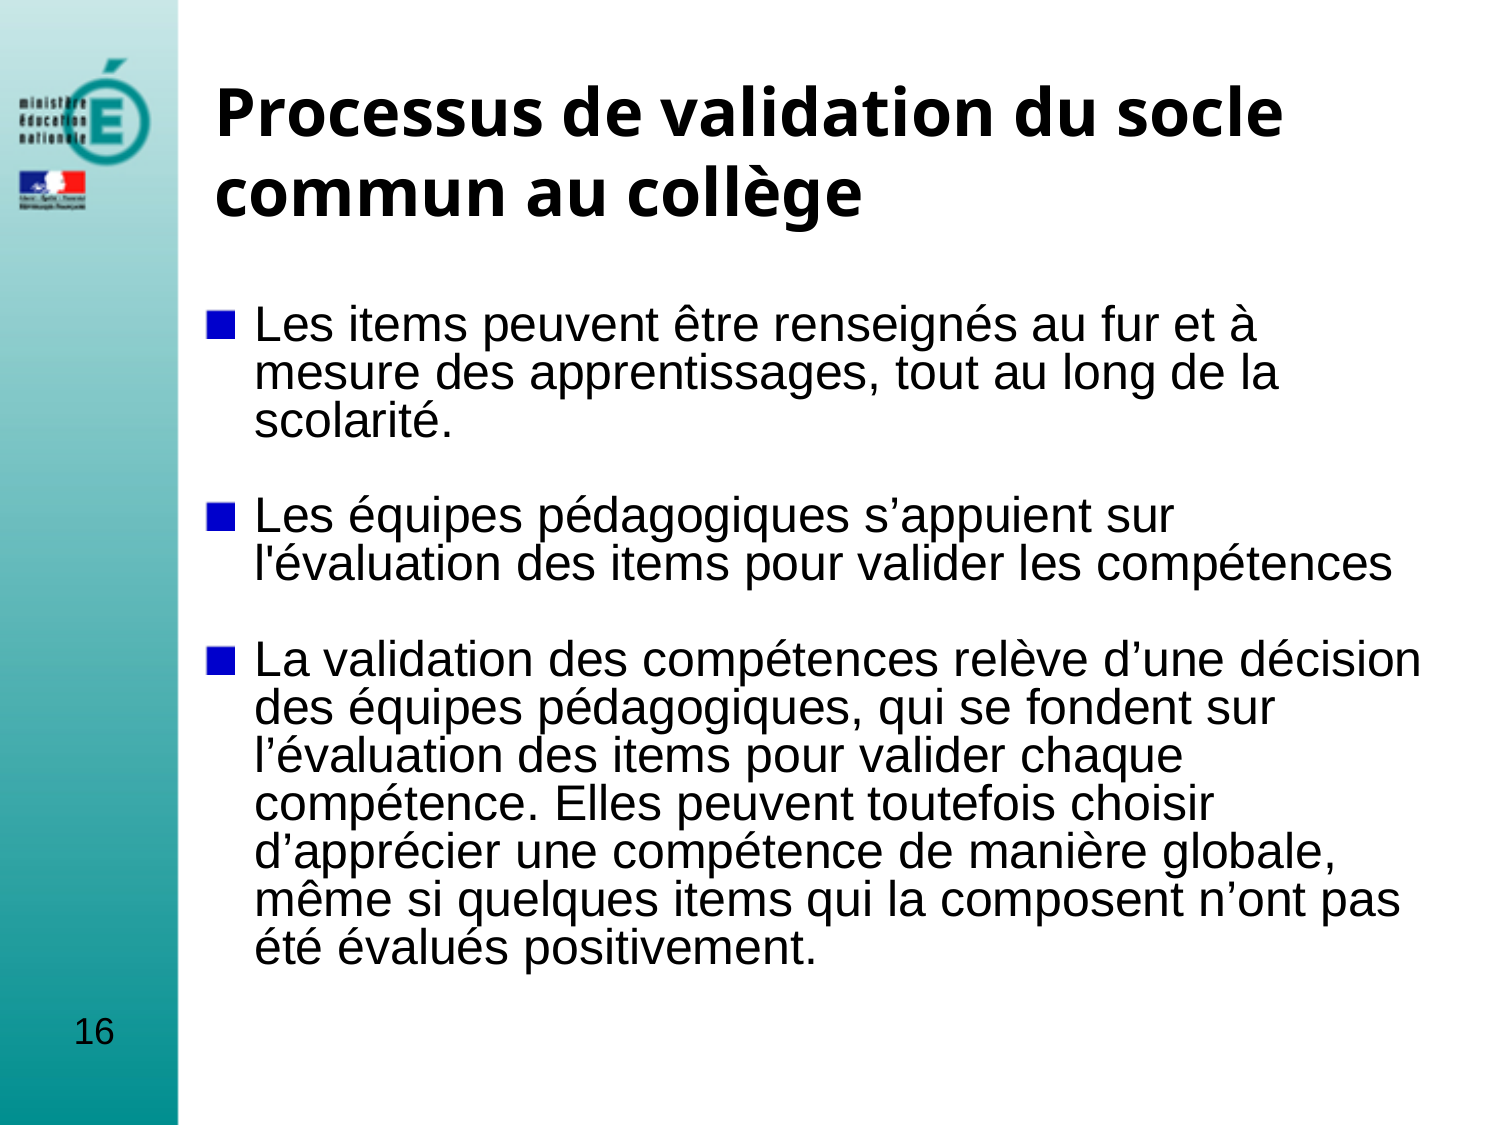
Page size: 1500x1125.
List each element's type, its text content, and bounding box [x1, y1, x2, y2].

text_box <numéro> [41, 999, 148, 1060]
title Processus de validation du socle commun au collège [199, 45, 1459, 256]
picture [0, 0, 179, 1125]
list Les items peuvent être renseignés au fur et à mesure des apprentissages, tout au long de la scolarité. Les équipes pédagogiques s’appuient sur l'évaluation des items pour valider les compétences La validation des compétences relève d’une décision des équipes pédagogiques, qui se fondent sur l’évaluation des items pour valider chaque compétence. Elles peuvent toutefois choisir d’apprécier une compétence de manière globale, même si quelques items qui la composent n’ont pas été évalués positivement. [183, 255, 1447, 1125]
